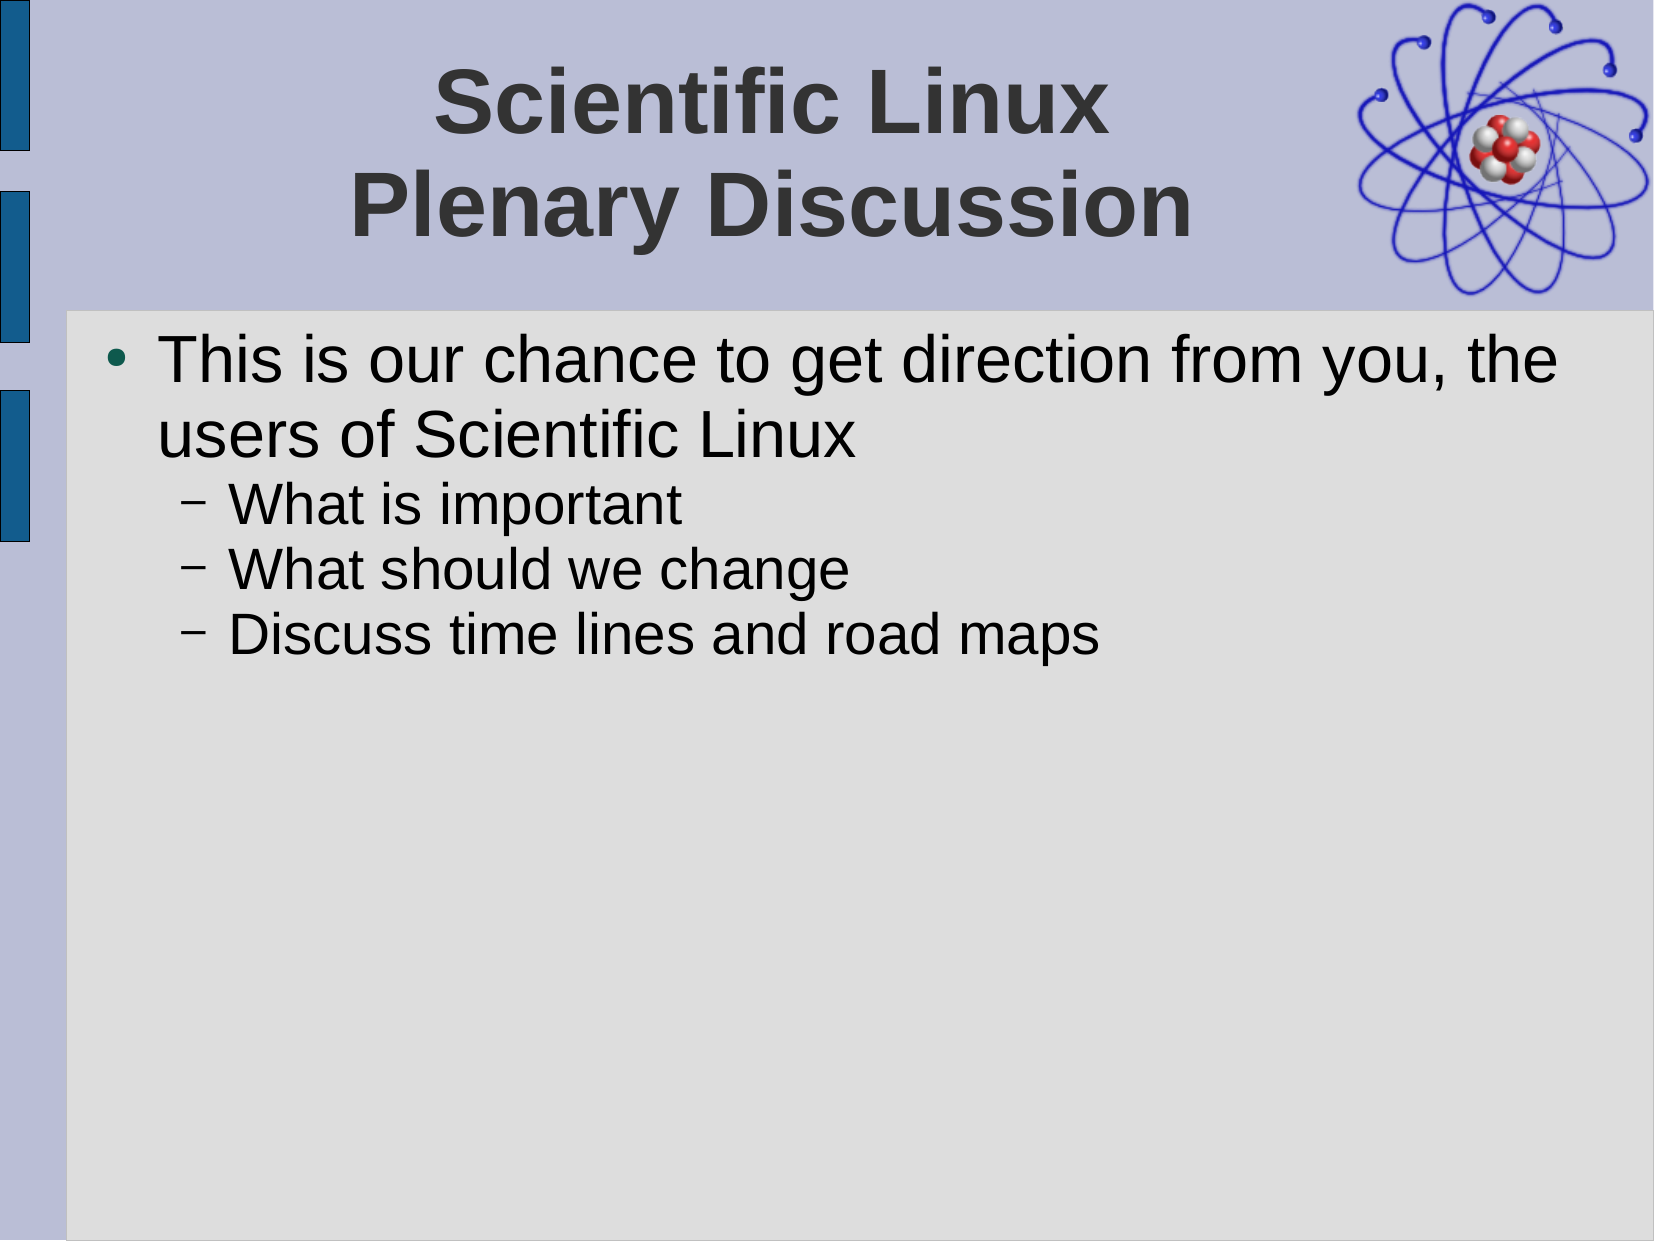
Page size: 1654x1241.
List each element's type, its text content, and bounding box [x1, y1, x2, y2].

picture [1353, 0, 1654, 301]
title Scientific Linux Plenary Discussion [82, 49, 1353, 257]
list This is our chance to get direction from you, the users of Scientific Linux What is important What should we change Discuss time lines and road maps [86, 321, 1576, 1045]
